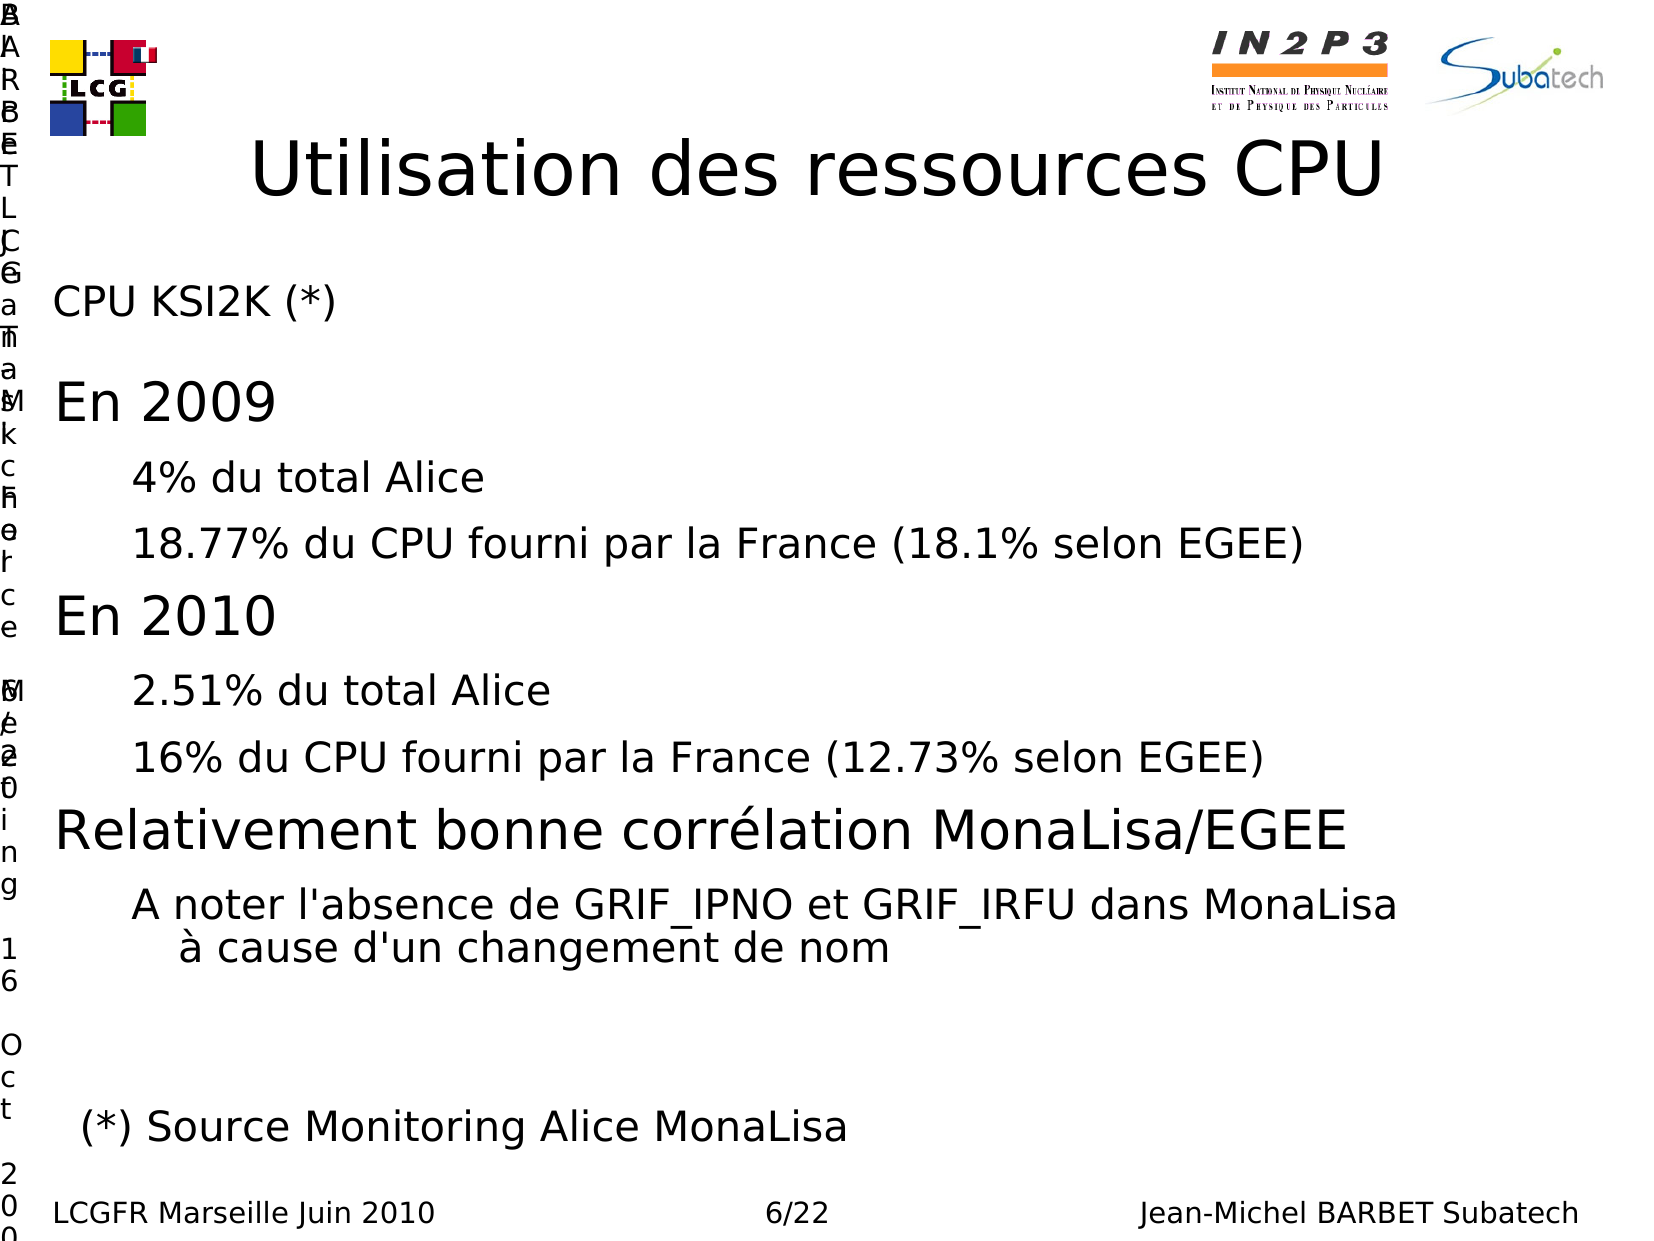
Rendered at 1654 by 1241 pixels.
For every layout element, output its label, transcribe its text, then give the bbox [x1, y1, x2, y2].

text_box CPU KSI2K (*) [37, 274, 352, 338]
picture [50, 40, 159, 136]
picture [1210, 21, 1388, 75]
text_box (*) Source Monitoring Alice MonaLisa [64, 1099, 863, 1163]
picture [1425, 37, 1603, 116]
title Utilisation des ressources CPU [112, 75, 1525, 267]
list En 2009 4% du total Alice 18.77% du CPU fourni par la France (18.1% selon EGEE) En 2010 2.51% du total Alice 16% du CPU fourni par la France (12.73% selon EGEE) Relativement bonne corrélation MonaLisa/EGEE A noter l'absence de GRIF_IPNO et GRIF_IRFU dans MonaLisa à cause d'un changement de nom [37, 375, 1613, 1126]
